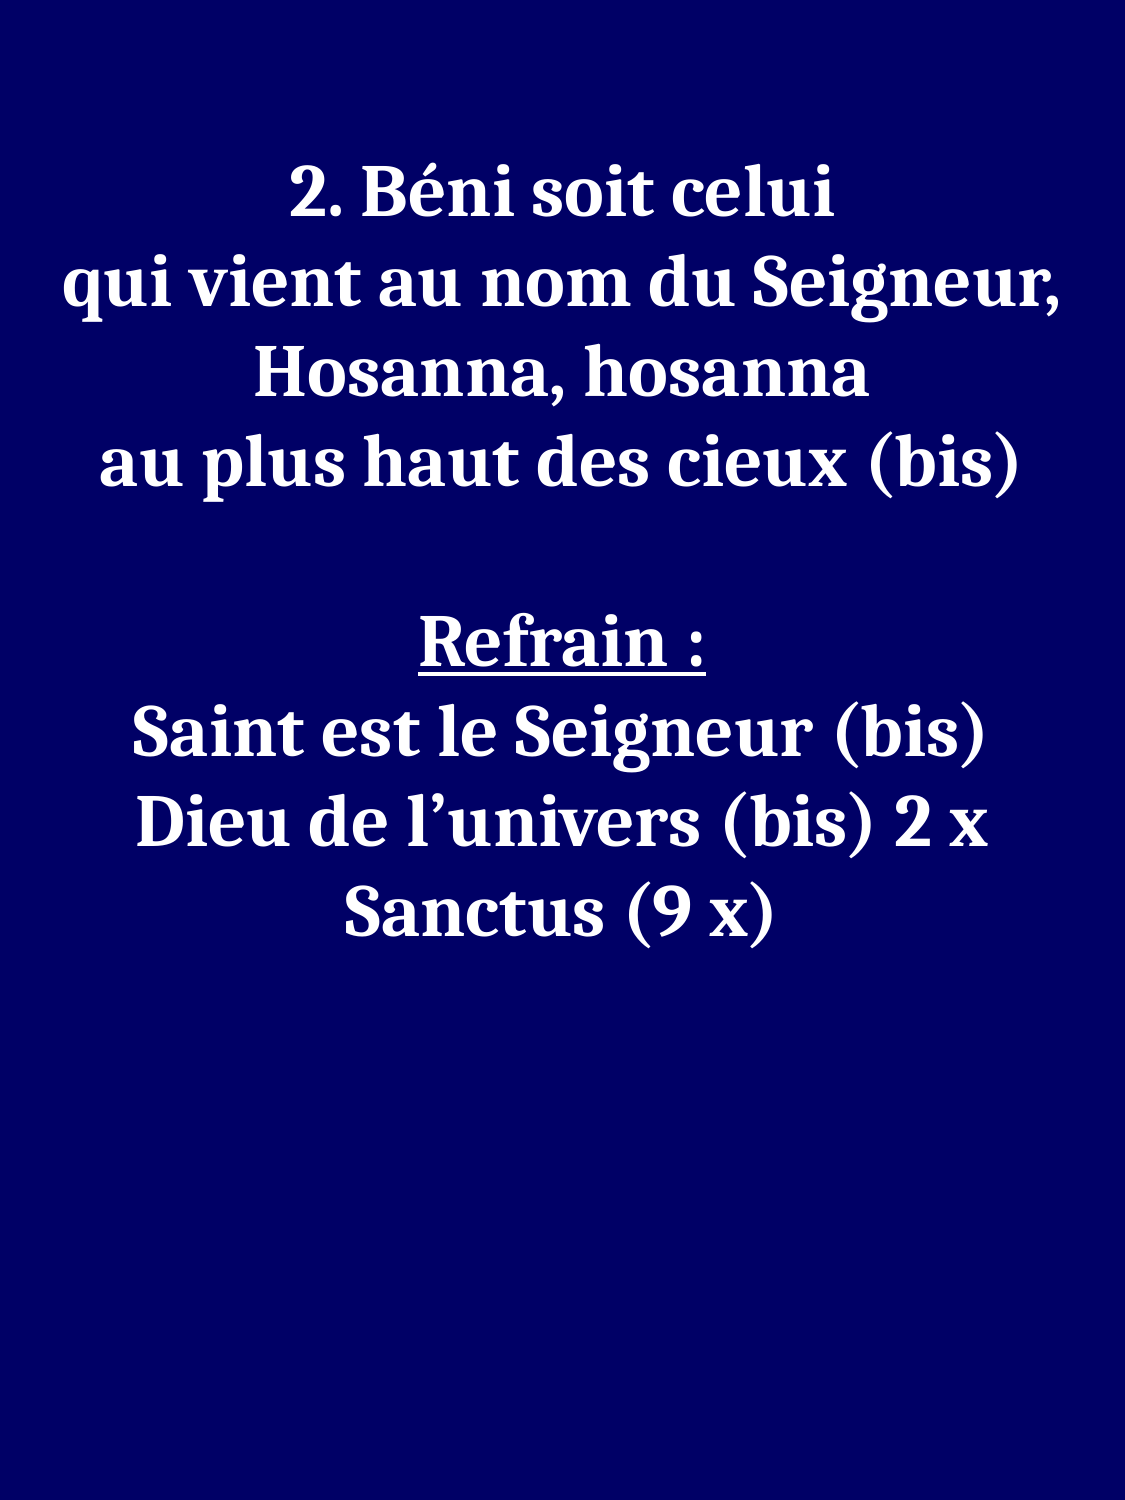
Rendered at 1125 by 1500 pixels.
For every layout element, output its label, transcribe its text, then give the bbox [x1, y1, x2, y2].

text_box 2. Béni soit celui qui vient au nom du Seigneur, Hosanna, hosanna au plus haut des cieux (bis) Refrain : Saint est le Seigneur (bis) Dieu de l’univers (bis) 2 x Sanctus (9 x) [0, 134, 1125, 959]
